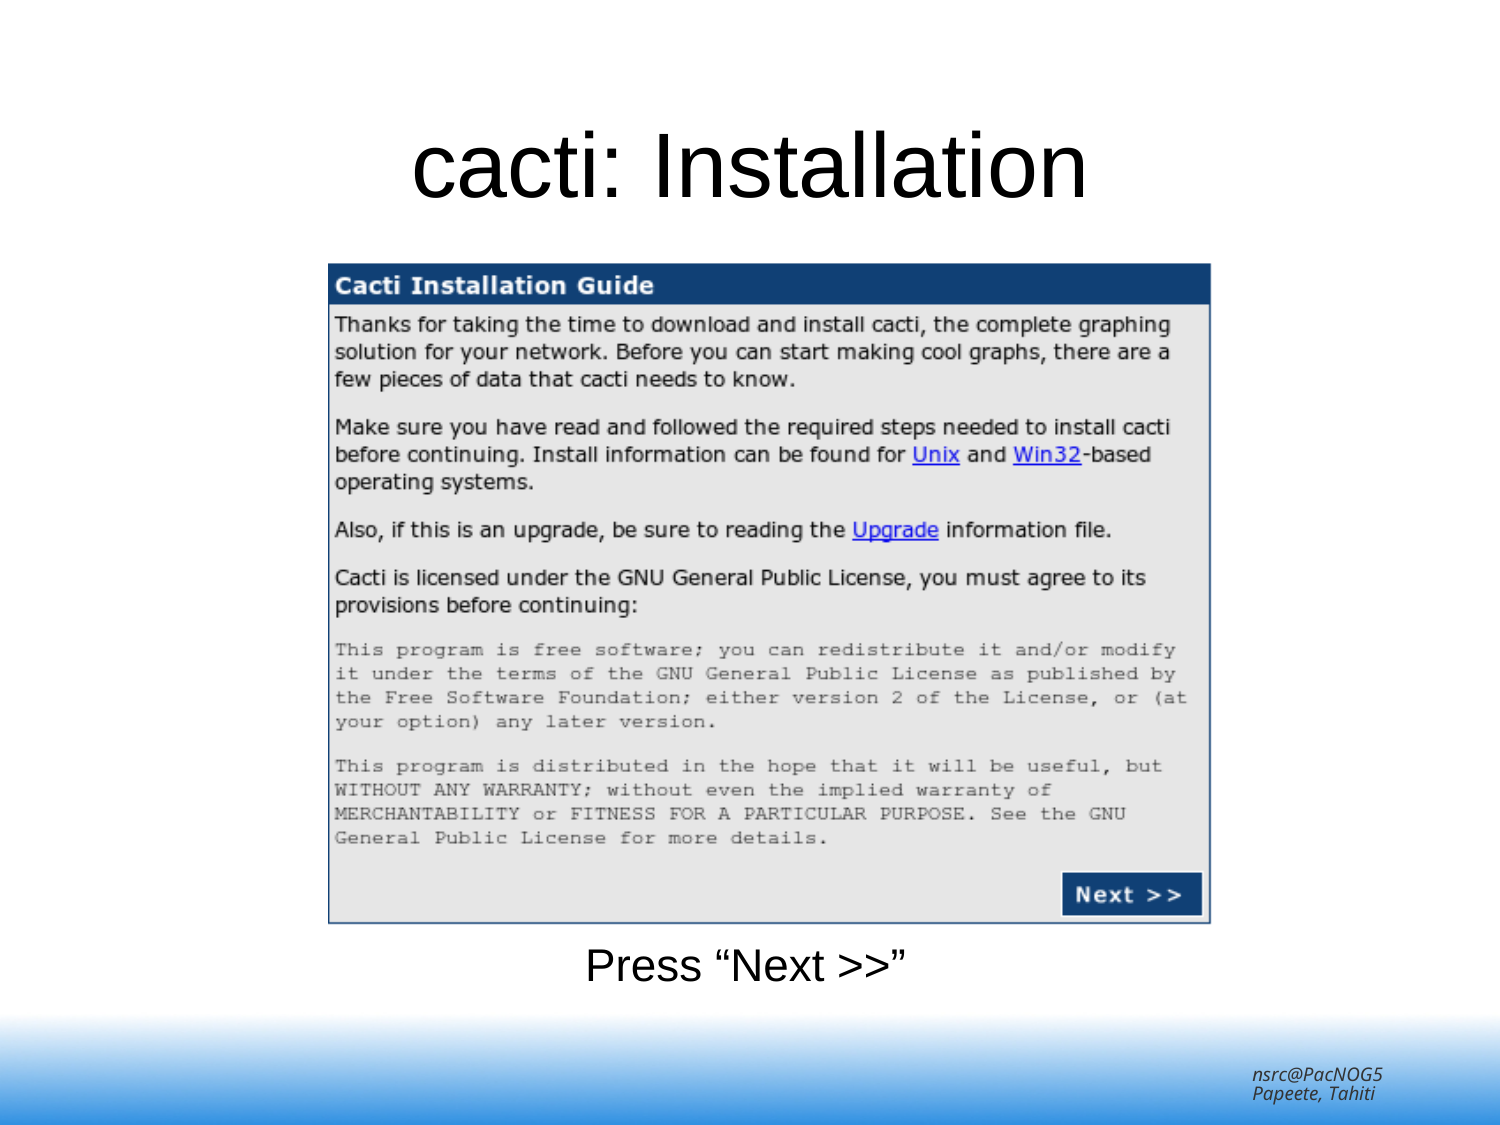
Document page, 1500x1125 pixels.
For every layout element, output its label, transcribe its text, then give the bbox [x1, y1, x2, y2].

text_box Press “Next >>” [570, 928, 982, 998]
picture [0, 1012, 1500, 1125]
title cacti: Installation [110, 81, 1391, 251]
picture [328, 262, 1213, 926]
